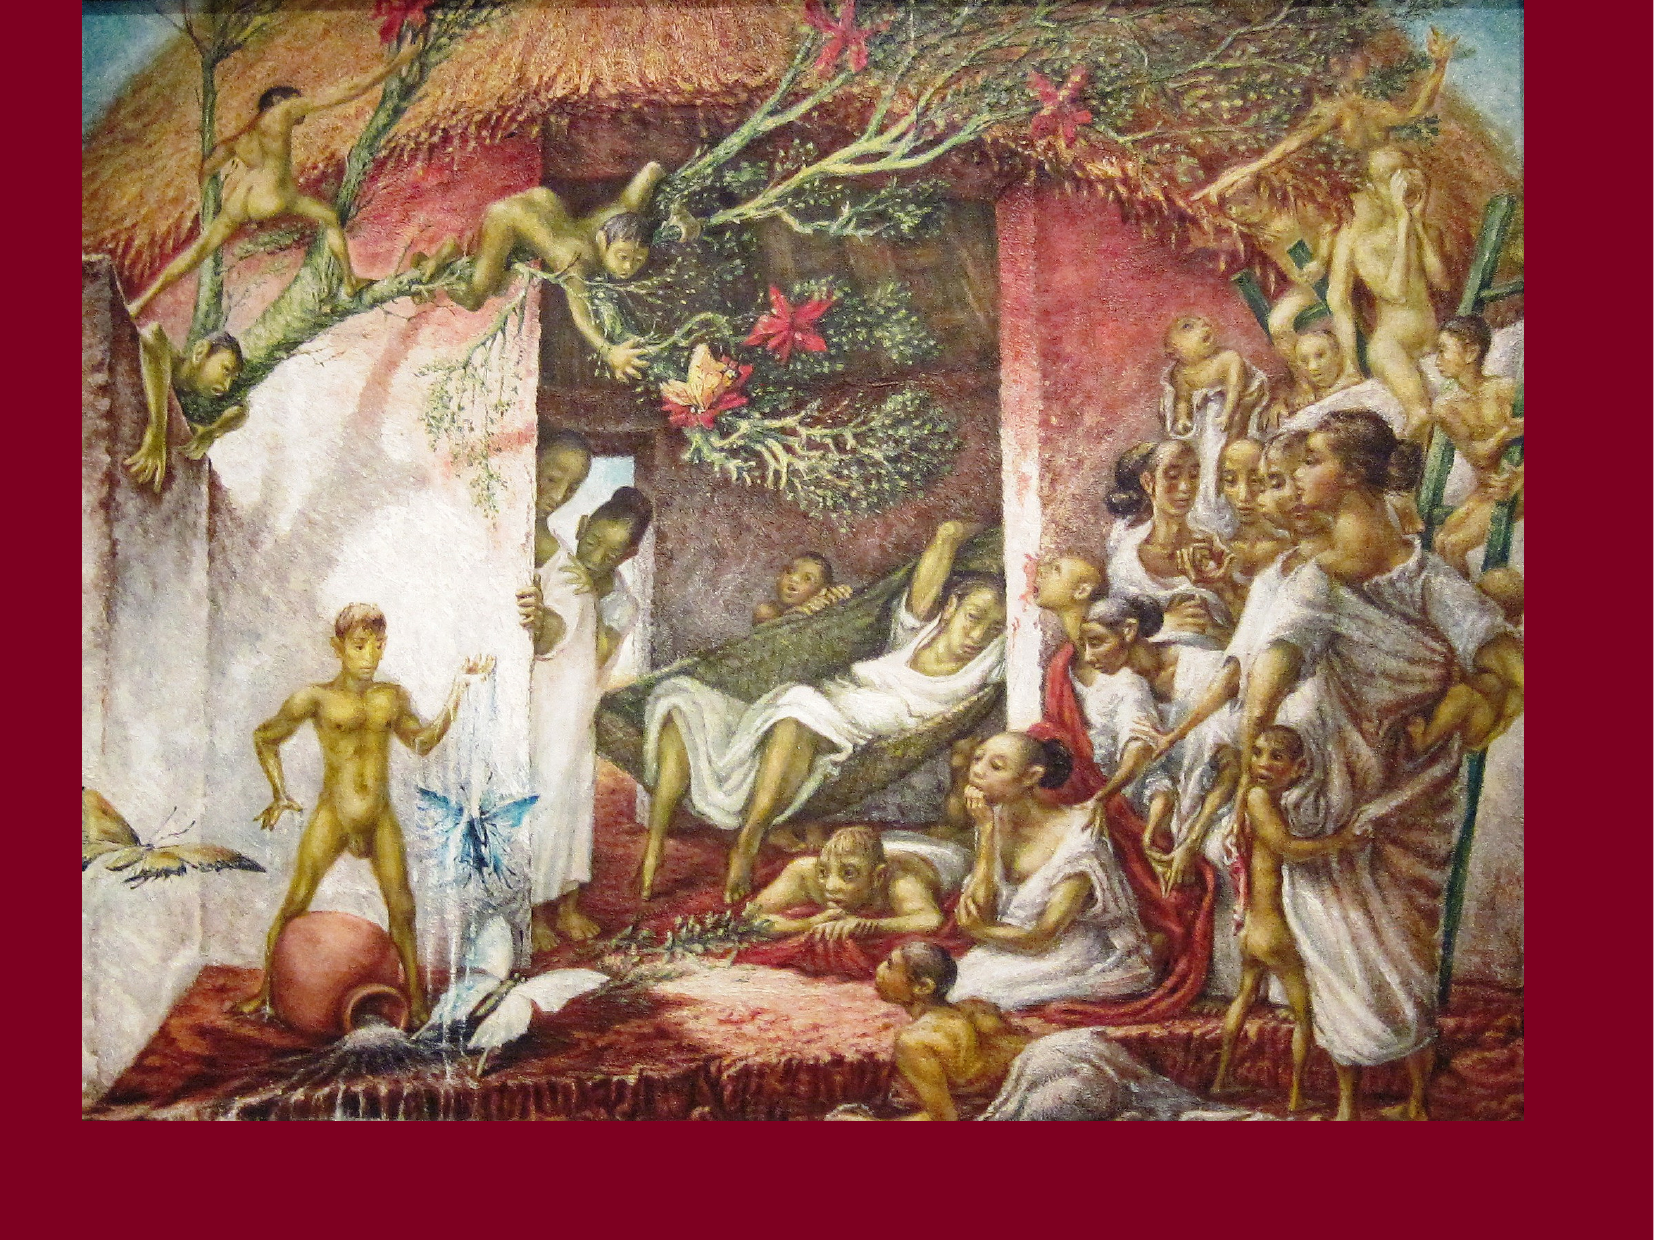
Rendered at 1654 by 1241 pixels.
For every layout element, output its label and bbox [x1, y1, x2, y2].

picture [82, 0, 1524, 1121]
